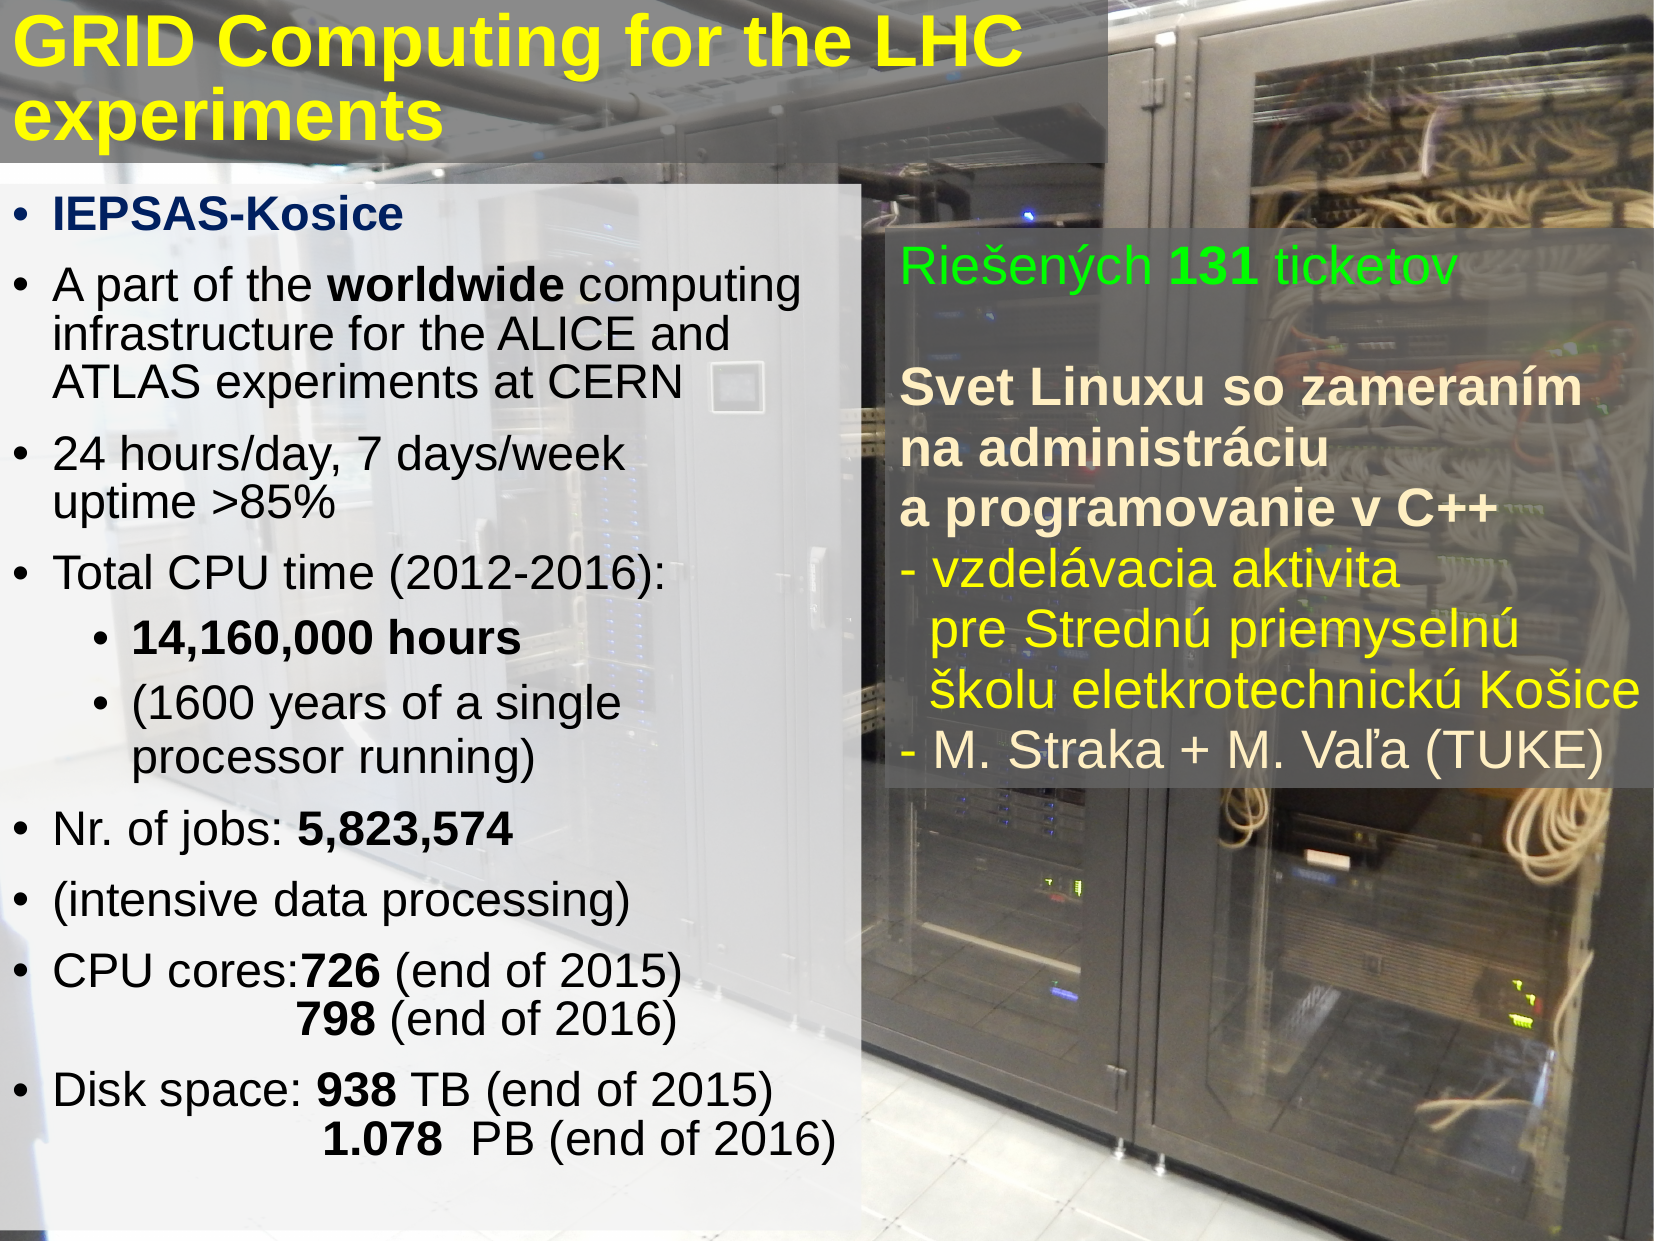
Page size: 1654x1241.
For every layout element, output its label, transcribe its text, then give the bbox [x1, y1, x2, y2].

title GRID Computing for the LHC experiments [0, 0, 1108, 163]
list IEPSAS-Kosice A part of the worldwide computing infrastructure for the ALICE and ATLAS experiments at CERN 24 hours/day, 7 days/week uptime >85% Total CPU time (2012-2016): 14,160,000 hours (1600 years of a single processor running) Nr. of jobs: 5,823,574 (intensive data processing) CPU cores:726 (end of 2015) 798 (end of 2016) Disk space: 938 TB (end of 2015) 1.078 PB (end of 2016) [0, 183, 862, 1231]
picture [0, 0, 1654, 1241]
text_box Riešených 131 ticketov Svet Linuxu so zameraním na administráciu a programovanie v C++ - vzdelávacia aktivita pre Strednú priemyselnú školu eletkrotechnickú Košice - M. Straka + M. Vaľa (TUKE) [885, 228, 1654, 788]
